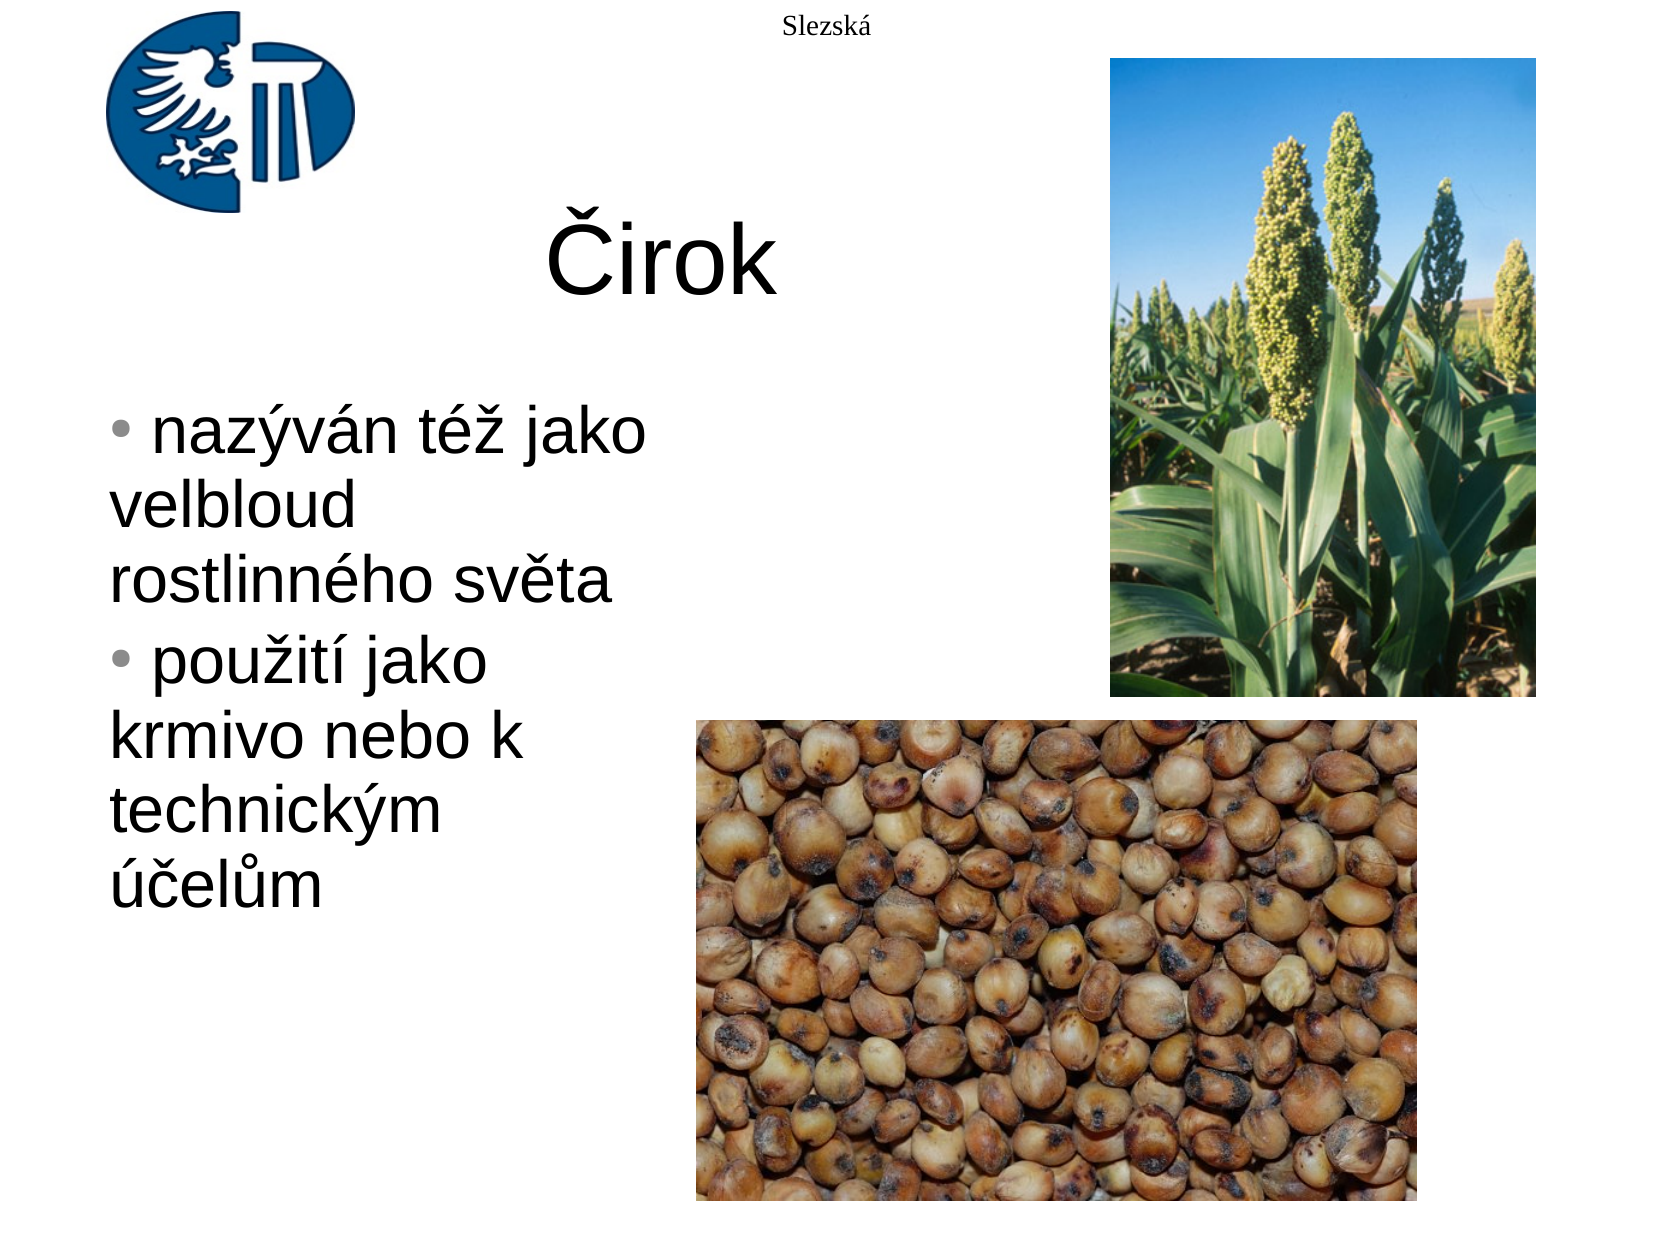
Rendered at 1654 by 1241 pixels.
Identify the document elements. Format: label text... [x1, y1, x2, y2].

picture [106, 11, 355, 94]
picture [1110, 58, 1536, 697]
text_box nazýván též jako velbloud rostlinného světa použití jako krmivo nebo k technickým účelům [94, 385, 674, 1061]
title Čirok [0, 94, 1110, 426]
picture [696, 720, 1417, 1201]
